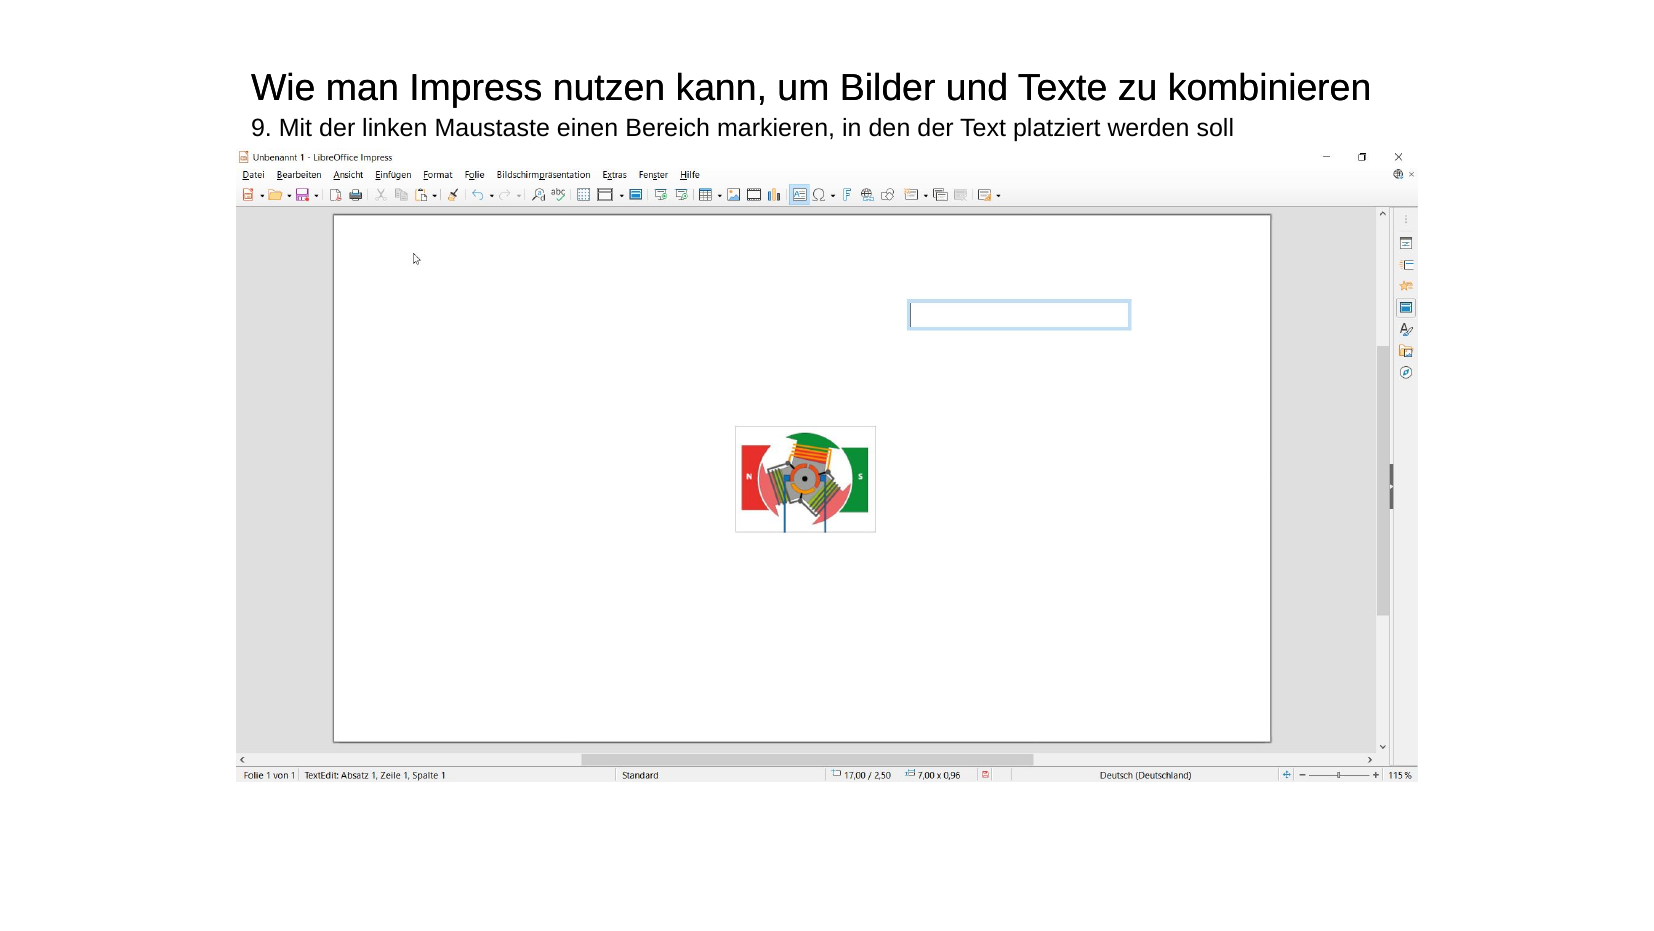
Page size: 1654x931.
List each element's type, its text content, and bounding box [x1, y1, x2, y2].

picture [236, 148, 1418, 782]
text_box 9. Mit der linken Maustaste einen Bereich markieren, in den der Text platziert werden soll [236, 106, 1418, 148]
text_box Wie man Impress nutzen kann, um Bilder und Texte zu kombinieren [236, 59, 1418, 106]
